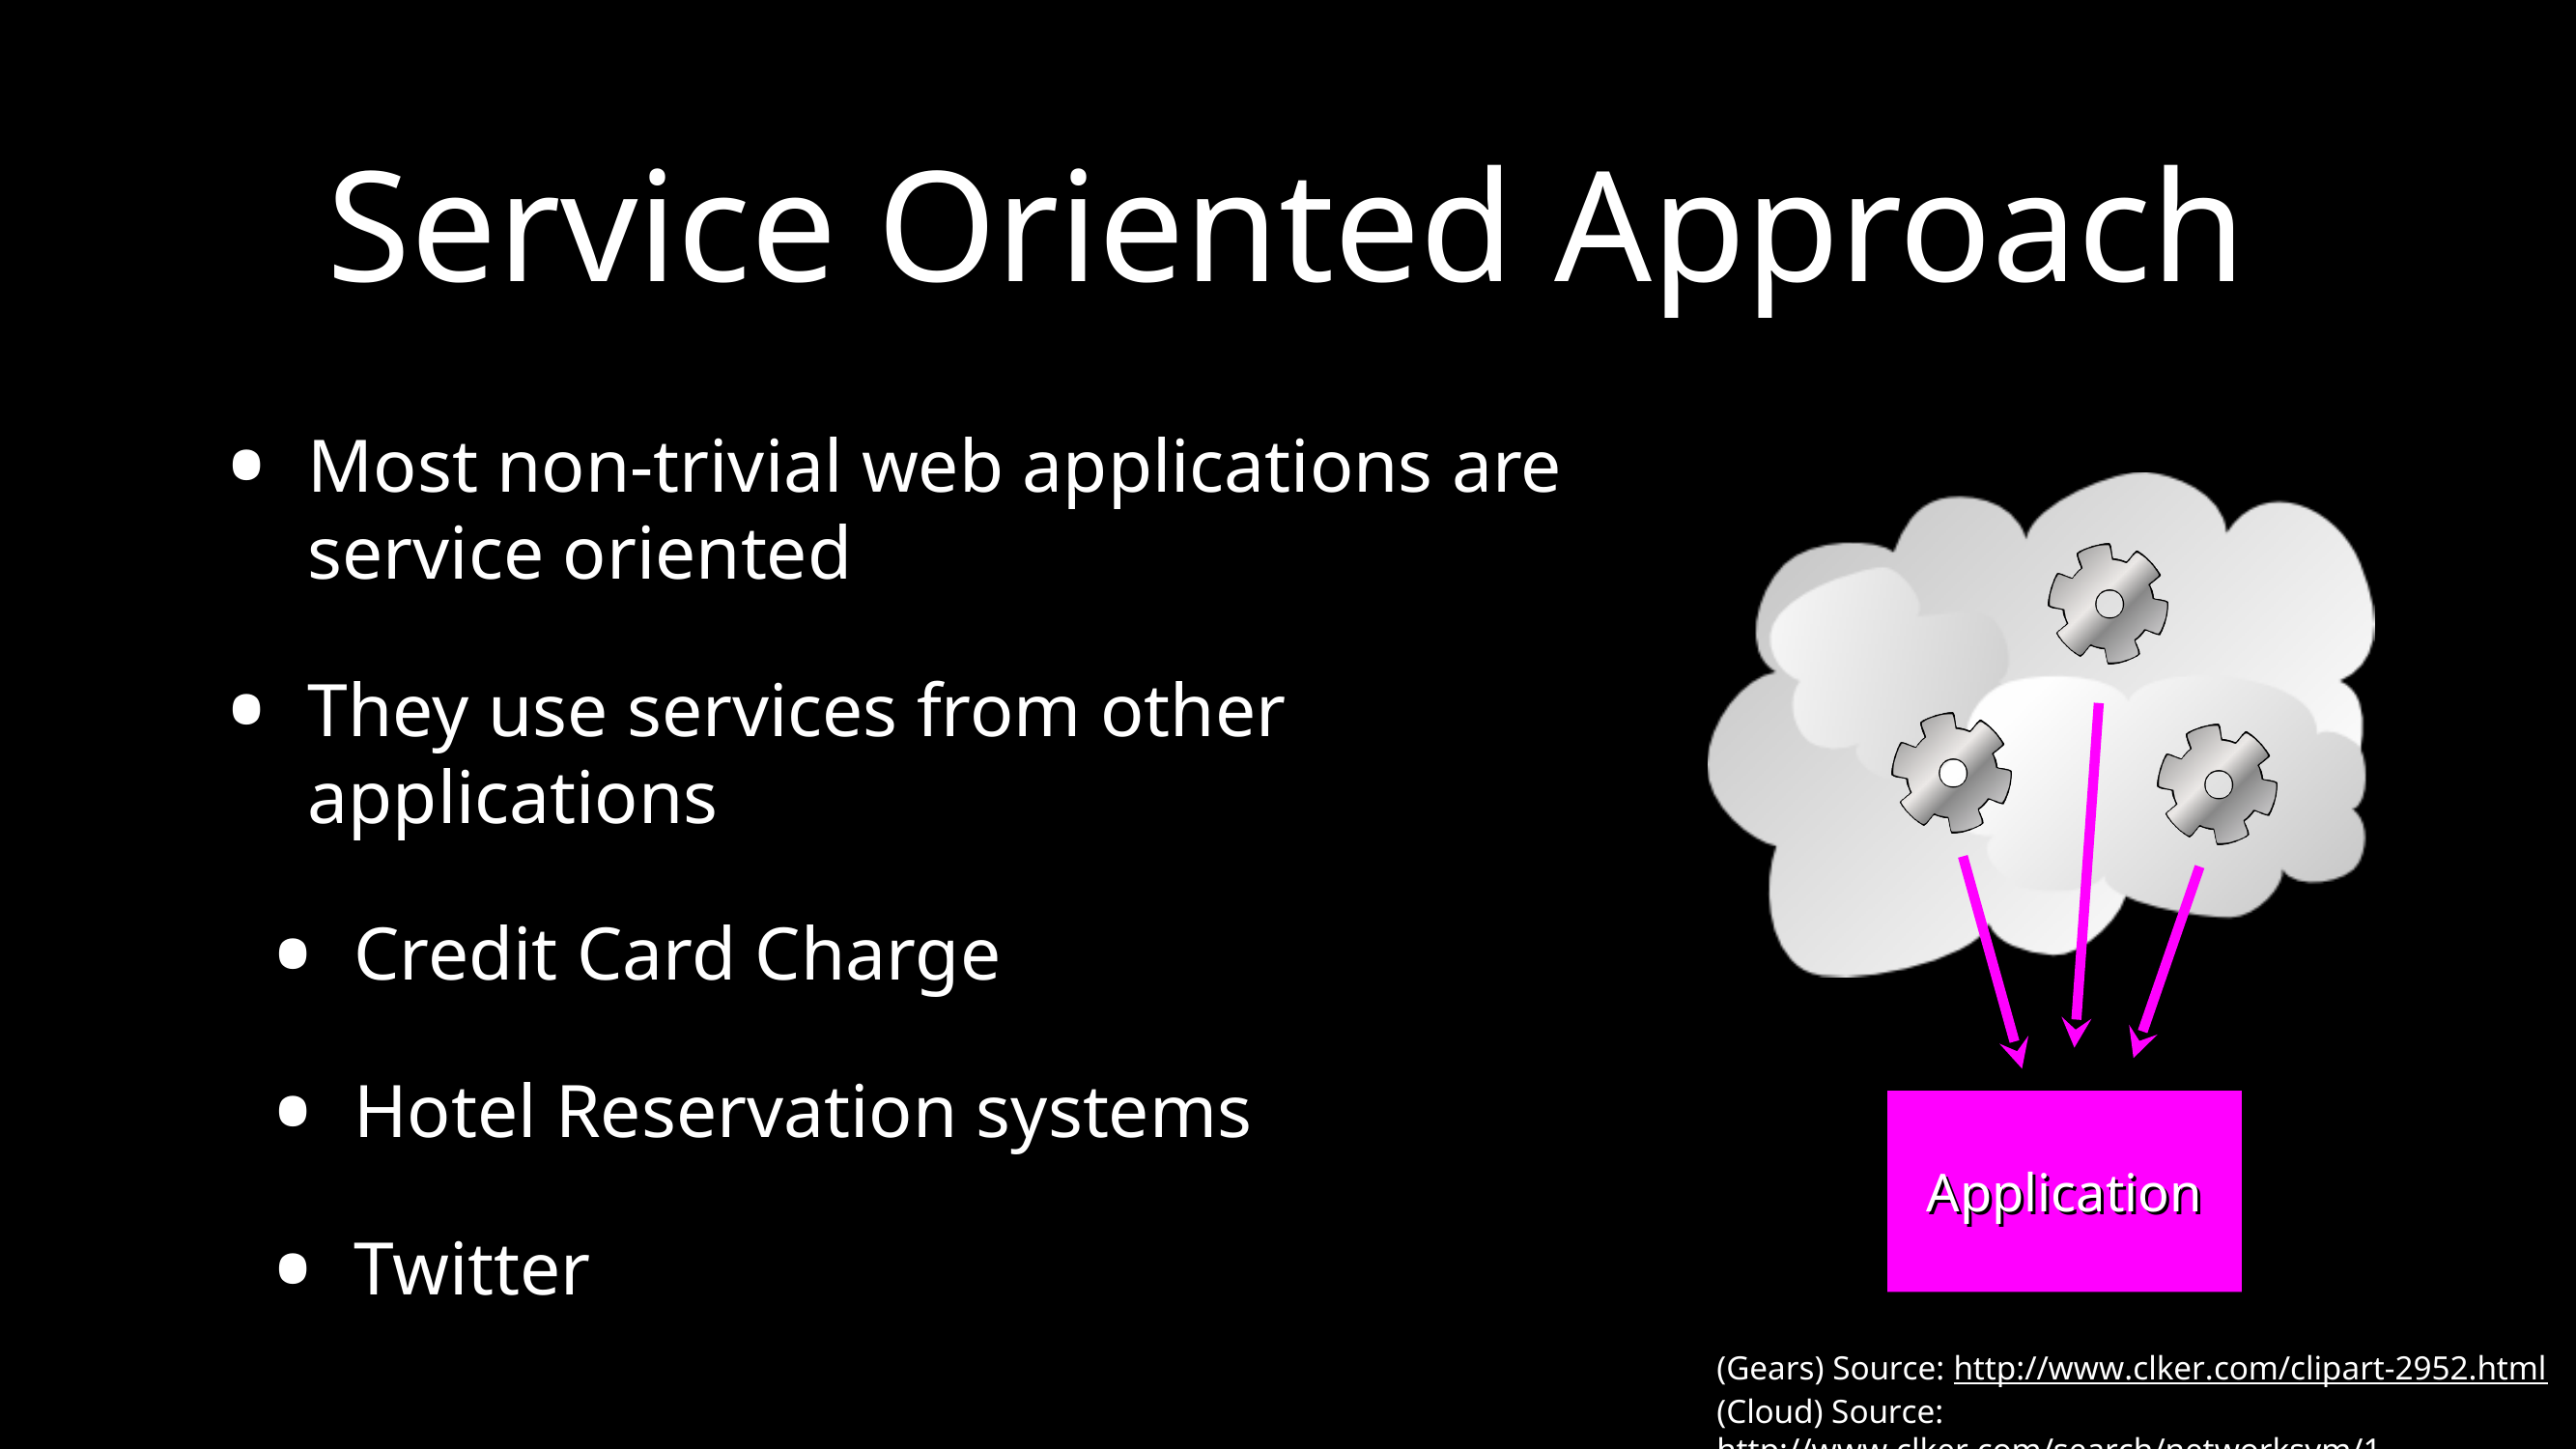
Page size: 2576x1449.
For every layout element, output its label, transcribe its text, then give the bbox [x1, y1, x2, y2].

text_box Application [1887, 1091, 2242, 1293]
list Most non-trivial web applications are service oriented They use services from other applications Credit Card Charge Hotel Reservation systems Twitter [183, 412, 1570, 1317]
text_box (Gears) Source: http://www.clker.com/clipart-2952.html (Cloud) Source: http://www.clker.com/search/networksym/1 [1702, 1340, 2576, 1449]
title Service Oriented Approach [183, 38, 2392, 403]
picture [1708, 472, 2375, 978]
